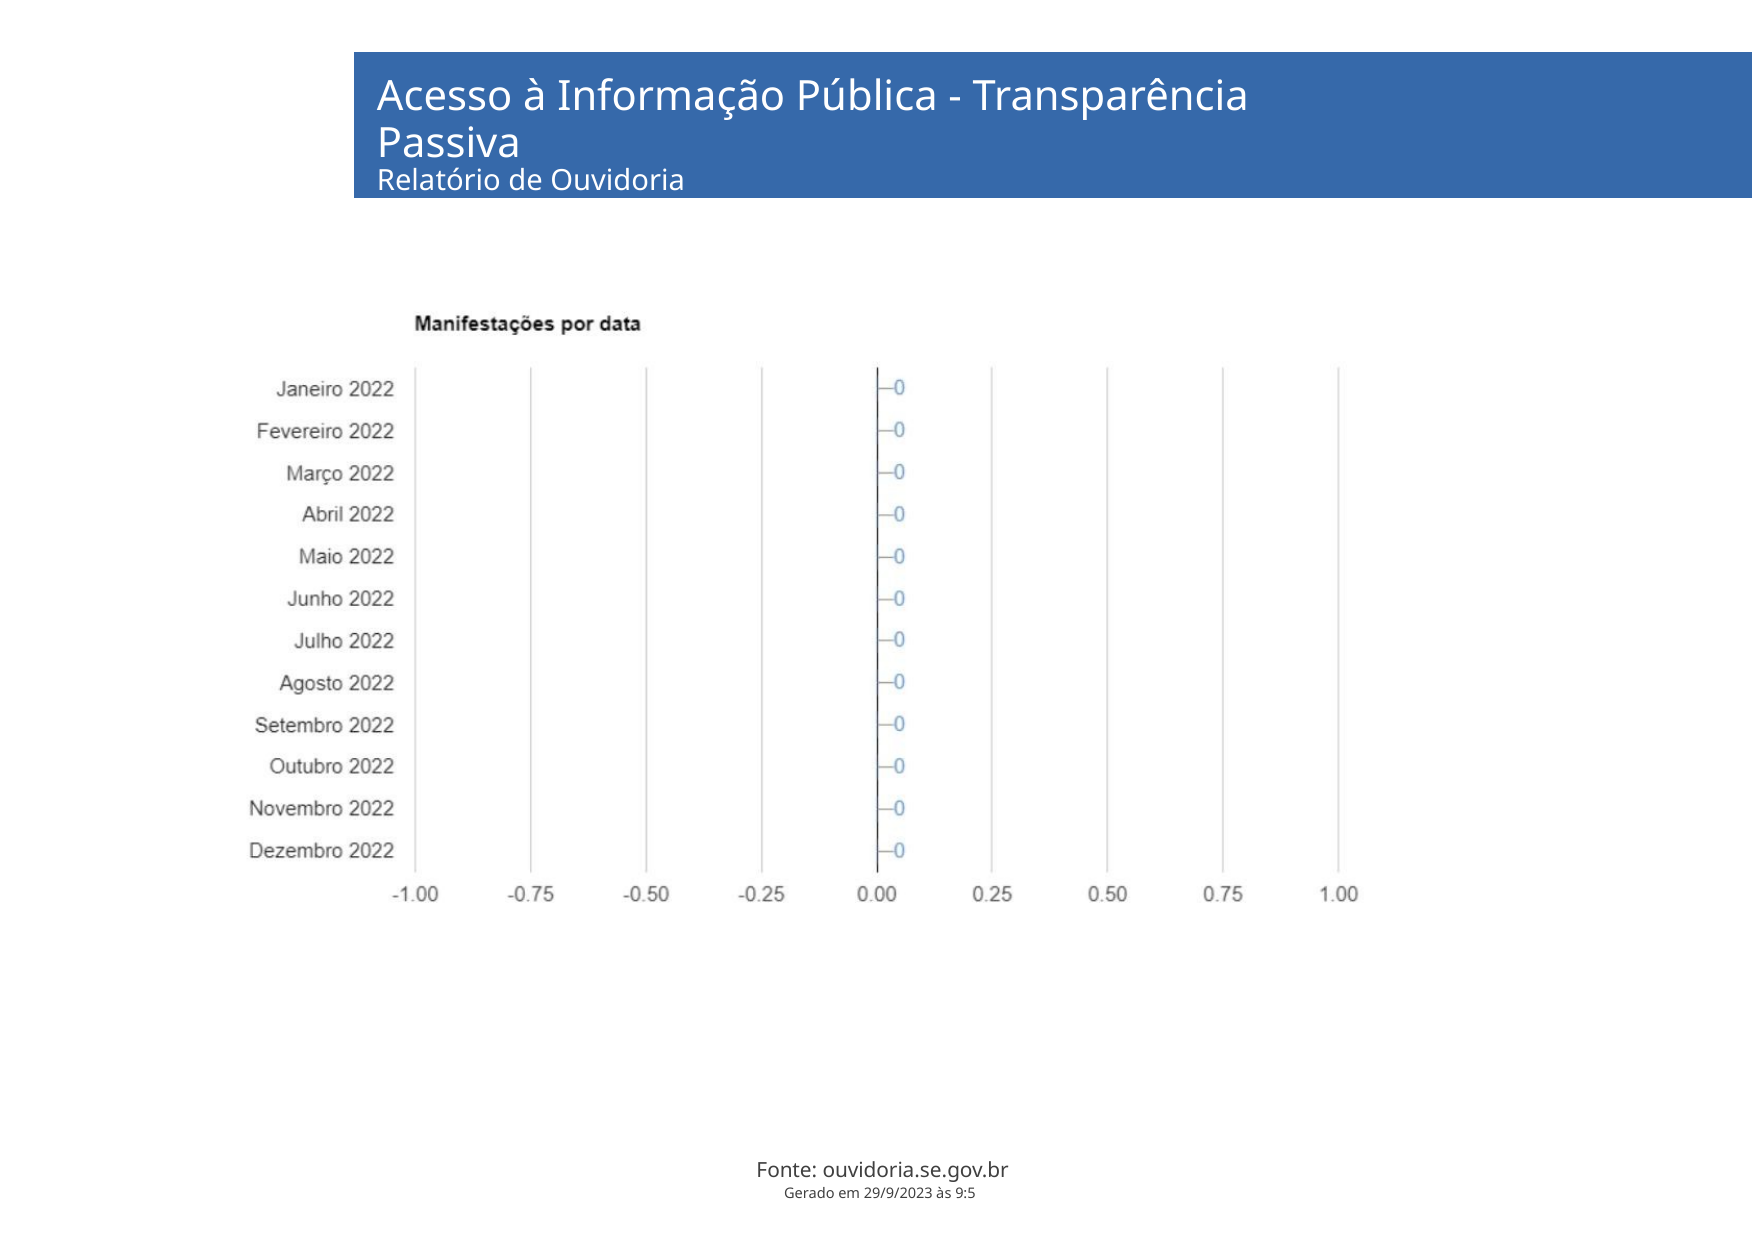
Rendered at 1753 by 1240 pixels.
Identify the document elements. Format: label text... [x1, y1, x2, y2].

text_box [354, 52, 1752, 198]
text_box [155, 211, 1599, 1028]
text_box Fonte: ouvidoria.se.gov.br [756, 1158, 1023, 1182]
text_box Acesso à Informação Pública - Transparência Passiva Relatório de Ouvidoria EMSETUR - Janeiro a Dezembro de 2022 [376, 72, 1403, 228]
text_box Gerado em 29/9/2023 às 9:5 [784, 1184, 995, 1202]
